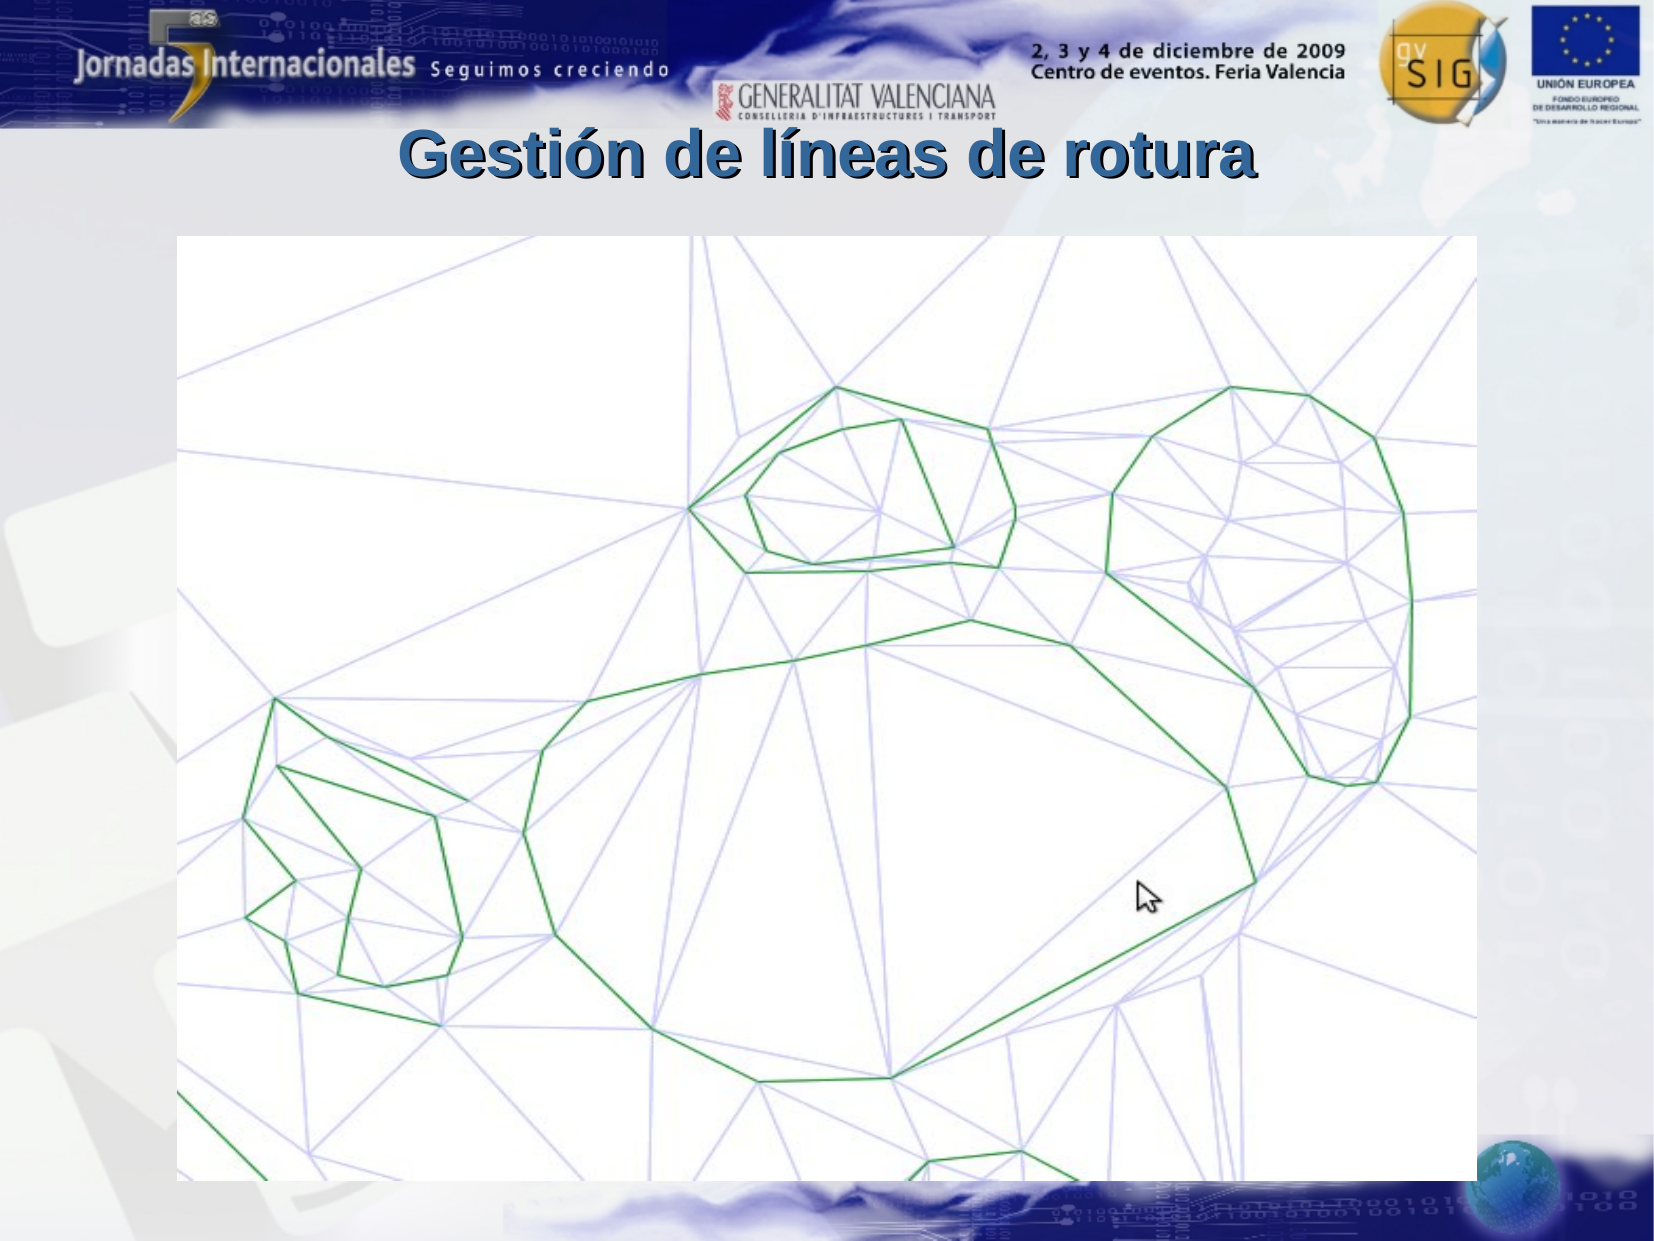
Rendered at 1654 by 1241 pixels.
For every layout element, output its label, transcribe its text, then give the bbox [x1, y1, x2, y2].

title Gestión de líneas de rotura [82, 56, 1571, 250]
picture [0, 0, 1654, 1241]
